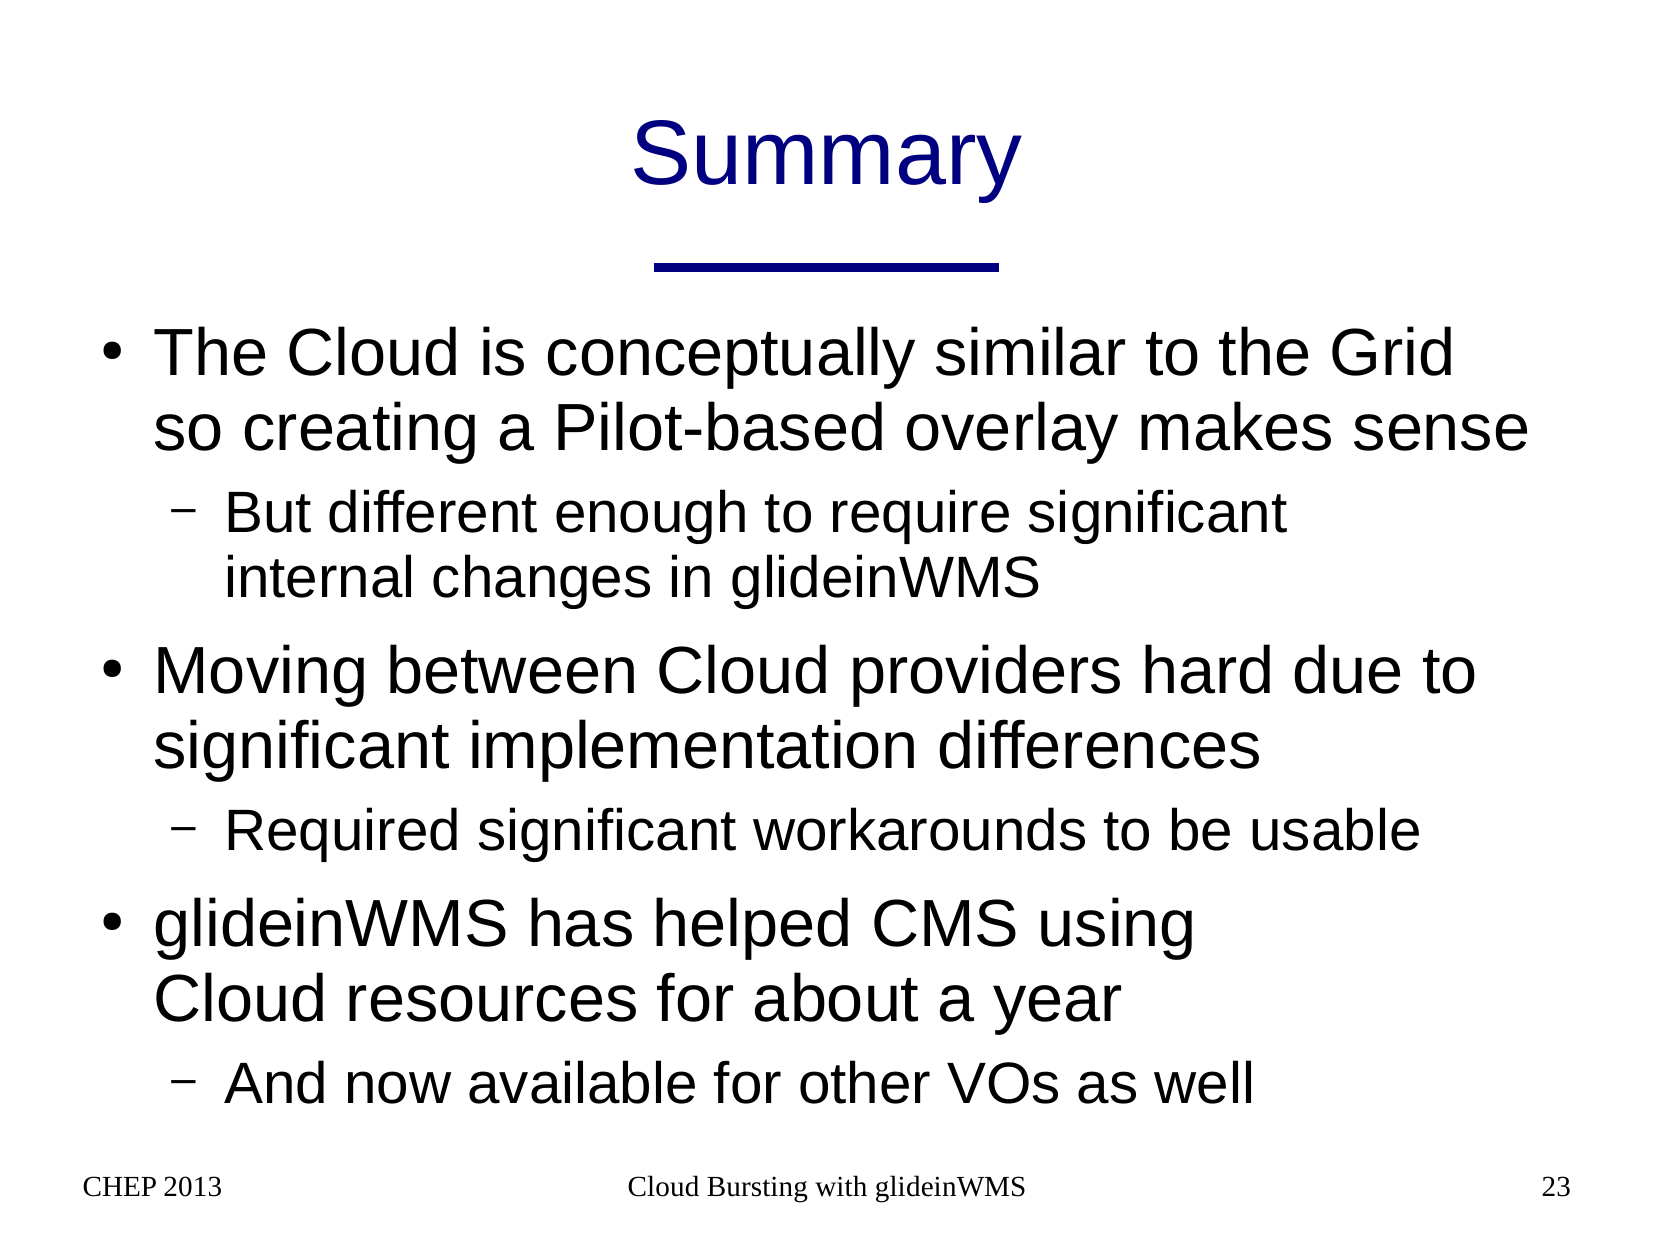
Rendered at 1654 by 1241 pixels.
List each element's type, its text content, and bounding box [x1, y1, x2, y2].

title Summary [82, 49, 1571, 257]
list The Cloud is conceptually similar to the Grid so creating a Pilot-based overlay makes sense But different enough to require significant internal changes in glideinWMS Moving between Cloud providers hard due to significant implementation differences Required significant workarounds to be usable glideinWMS has helped CMS using Cloud resources for about a year And now available for other VOs as well [82, 315, 1538, 1141]
